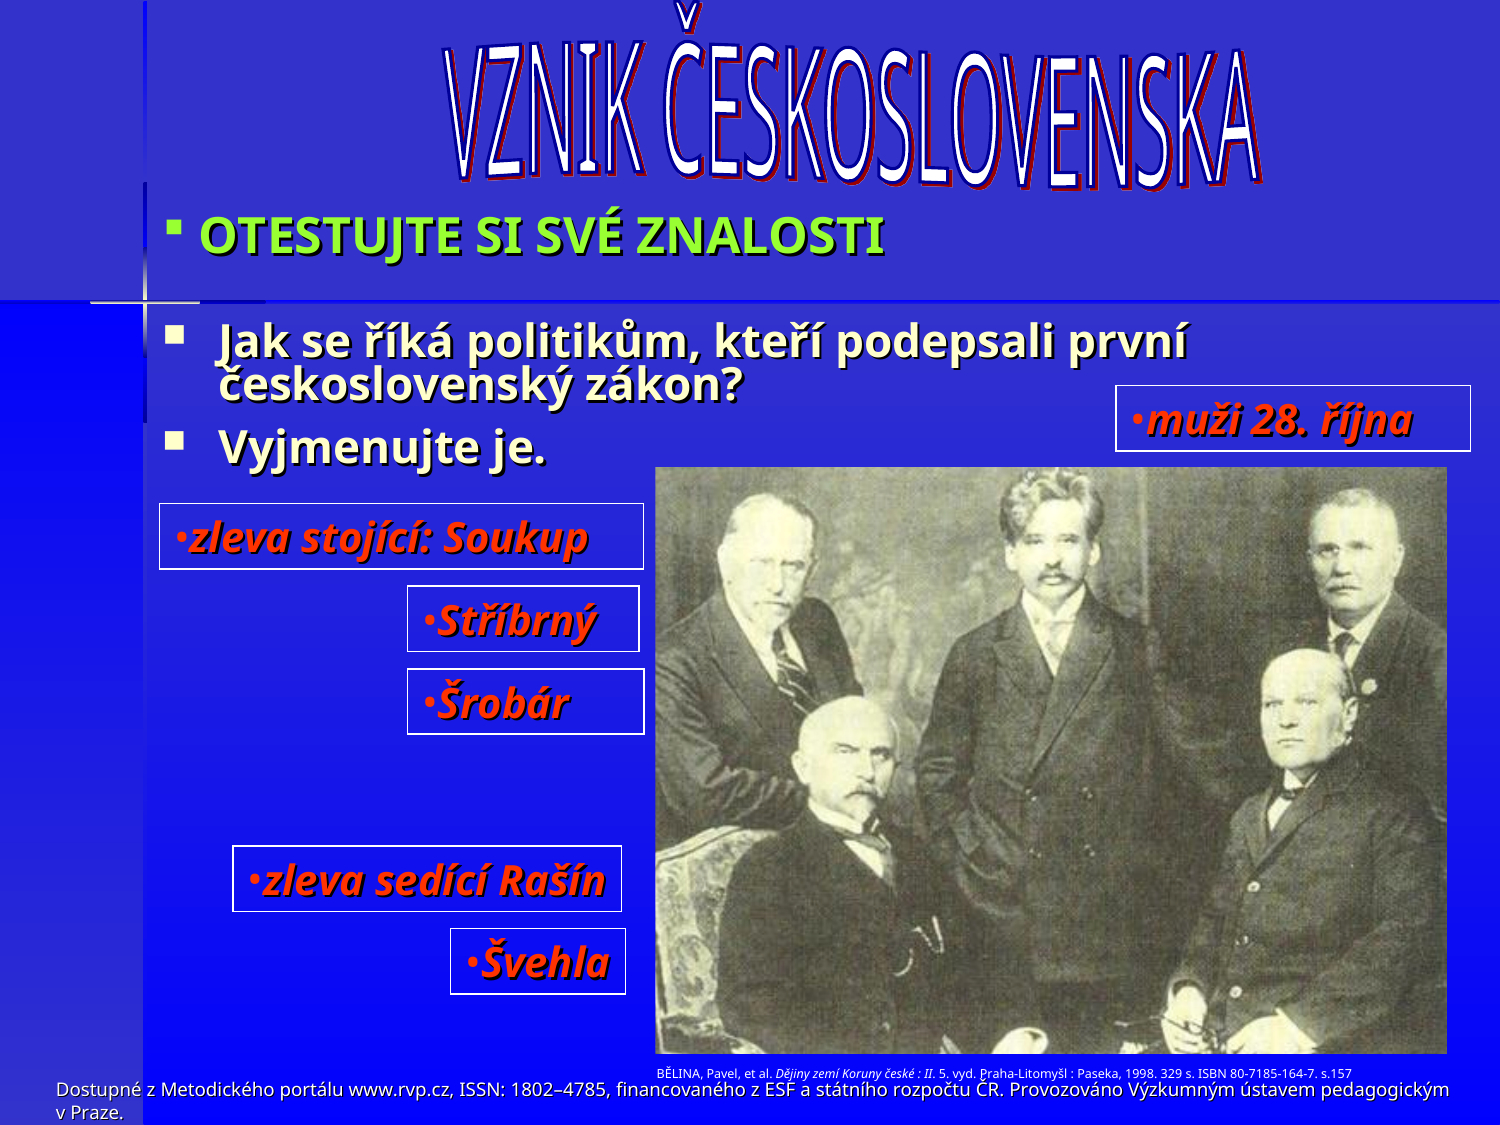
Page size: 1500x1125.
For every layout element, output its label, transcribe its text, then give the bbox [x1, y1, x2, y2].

text_box Stříbrný [407, 586, 639, 652]
text_box VZNIK ČESKOSLOVENSKA [786, 46, 823, 179]
text_box VZNIK ČESKOSLOVENSKA [710, 44, 739, 176]
picture [655, 467, 1447, 1054]
text_box VZNIK ČESKOSLOVENSKA [578, 42, 597, 173]
text_box muži 28. října [1116, 385, 1471, 451]
text_box Vyjmenujte je. [147, 420, 1448, 799]
text_box Švehla [450, 928, 626, 995]
text_box VZNIK ČESKOSLOVENSKA [1087, 56, 1127, 187]
list Jak se říká politikům, kteří podepsali první československý zákon? [147, 314, 1448, 420]
text_box Dostupné z Metodického portálu www.rvp.cz, ISSN: 1802–4785, financovaného z ESF a státního rozpočtu ČR. Provozováno Výzkumným ústavem pedagogickým v Praze. [41, 1070, 1471, 1125]
text_box VZNIK ČESKOSLOVENSKA [486, 44, 522, 177]
text_box VZNIK ČESKOSLOVENSKA [664, 41, 702, 176]
text_box VZNIK ČESKOSLOVENSKA [442, 46, 485, 179]
text_box VZNIK ČESKOSLOVENSKA [952, 52, 998, 186]
text_box VZNIK ČESKOSLOVENSKA [1049, 56, 1077, 187]
text_box VZNIK ČESKOSLOVENSKA [1137, 54, 1169, 188]
text_box VZNIK ČESKOSLOVENSKA [1001, 55, 1043, 186]
text_box VZNIK ČESKOSLOVENSKA [878, 49, 910, 183]
text_box VZNIK ČESKOSLOVENSKA [674, 0, 699, 31]
text_box Šrobár [407, 668, 644, 735]
text_box zleva stojící: Soukup [159, 503, 644, 569]
text_box VZNIK ČESKOSLOVENSKA [530, 42, 570, 174]
text_box VZNIK ČESKOSLOVENSKA [1178, 50, 1259, 185]
text_box VZNIK ČESKOSLOVENSKA [825, 47, 872, 182]
text_box VZNIK ČESKOSLOVENSKA [606, 41, 643, 173]
text_box OTESTUJTE SI SVÉ ZNALOSTI [147, 196, 987, 272]
text_box BĚLINA, Pavel, et al. Dějiny zemí Koruny české : II. 5. vyd. Praha-Litomyšl : Paseka, 1998. 329 s. ISBN 80-7185-164-7. s.157 [641, 1058, 1371, 1089]
text_box zleva sedící Rašín [233, 846, 622, 912]
text_box VZNIK ČESKOSLOVENSKA [745, 44, 777, 178]
text_box VZNIK ČESKOSLOVENSKA [919, 51, 948, 183]
